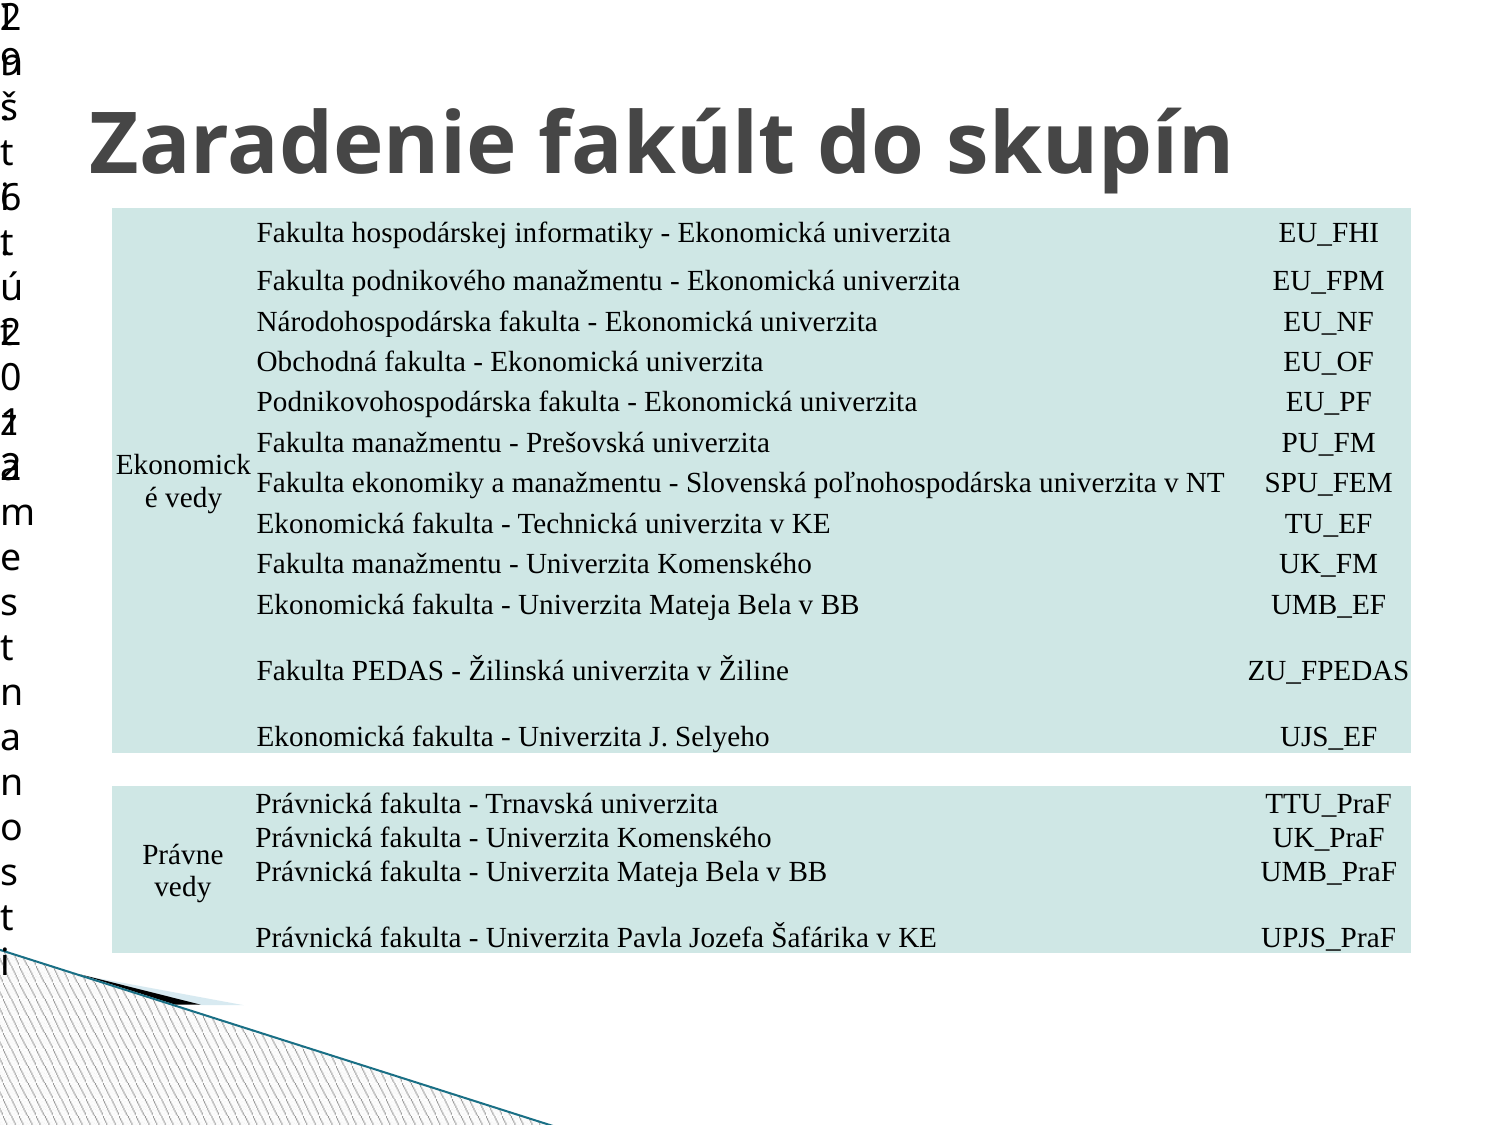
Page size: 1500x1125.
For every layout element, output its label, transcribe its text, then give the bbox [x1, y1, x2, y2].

table_cell Ekonomická fakulta - Univerzita Mateja Bela v BB [255, 580, 1246, 620]
table_header TTU_PraF [1246, 786, 1411, 820]
table_cell Právnická fakulta - Univerzita Komenského [254, 820, 1246, 853]
picture [0, 952, 543, 1125]
table_cell Fakulta manažmentu - Prešovská univerzita [255, 418, 1246, 459]
table_cell Ekonomická fakulta - Technická univerzita v KE [255, 499, 1246, 539]
table_cell UMB_PraF [1246, 853, 1411, 887]
table_header Ekonomické vedy [112, 208, 255, 753]
table_cell EU_OF [1246, 337, 1411, 378]
table_cell EU_NF [1246, 297, 1411, 337]
table_cell Fakulta podnikového manažmentu - Ekonomická univerzita [255, 249, 1246, 297]
table_cell Národohospodárska fakulta - Ekonomická univerzita [255, 297, 1246, 337]
table_cell UPJS_PraF [1246, 887, 1411, 953]
table_cell UMB_EF [1246, 580, 1411, 620]
table_cell Podnikovohospodárska fakulta - Ekonomická univerzita [255, 378, 1246, 418]
table_header Právnická fakulta - Trnavská univerzita [254, 786, 1246, 820]
table_cell SPU_FEM [1246, 459, 1411, 499]
table_cell ZU_FPEDAS [1246, 620, 1411, 686]
table_cell PU_FM [1246, 418, 1411, 459]
table_header Fakulta hospodárskej informatiky - Ekonomická univerzita [255, 208, 1246, 249]
table_header EU_FHI [1246, 208, 1411, 249]
table_cell Fakulta manažmentu - Univerzita Komenského [255, 539, 1246, 580]
table_cell UK_PraF [1246, 820, 1411, 853]
table_cell Fakulta PEDAS - Žilinská univerzita v Žiline [255, 620, 1246, 686]
table_cell EU_PF [1246, 378, 1411, 418]
table_cell TU_EF [1246, 499, 1411, 539]
table_header Právne vedy [112, 786, 254, 953]
table_cell UJS_EF [1246, 686, 1411, 753]
table_cell EU_FPM [1246, 249, 1411, 297]
table_cell Obchodná fakulta - Ekonomická univerzita [255, 337, 1246, 378]
table_cell Právnická fakulta - Univerzita Pavla Jozefa Šafárika v KE [254, 887, 1246, 953]
table_cell UK_FM [1246, 539, 1411, 580]
table_cell Ekonomická fakulta - Univerzita J. Selyeho [255, 686, 1246, 753]
table_cell Fakulta ekonomiky a manažmentu - Slovenská poľnohospodárska univerzita v NT [255, 459, 1246, 499]
title Zaradenie fakúlt do skupín [75, 45, 1425, 233]
table_cell Právnická fakulta - Univerzita Mateja Bela v BB [254, 853, 1246, 887]
